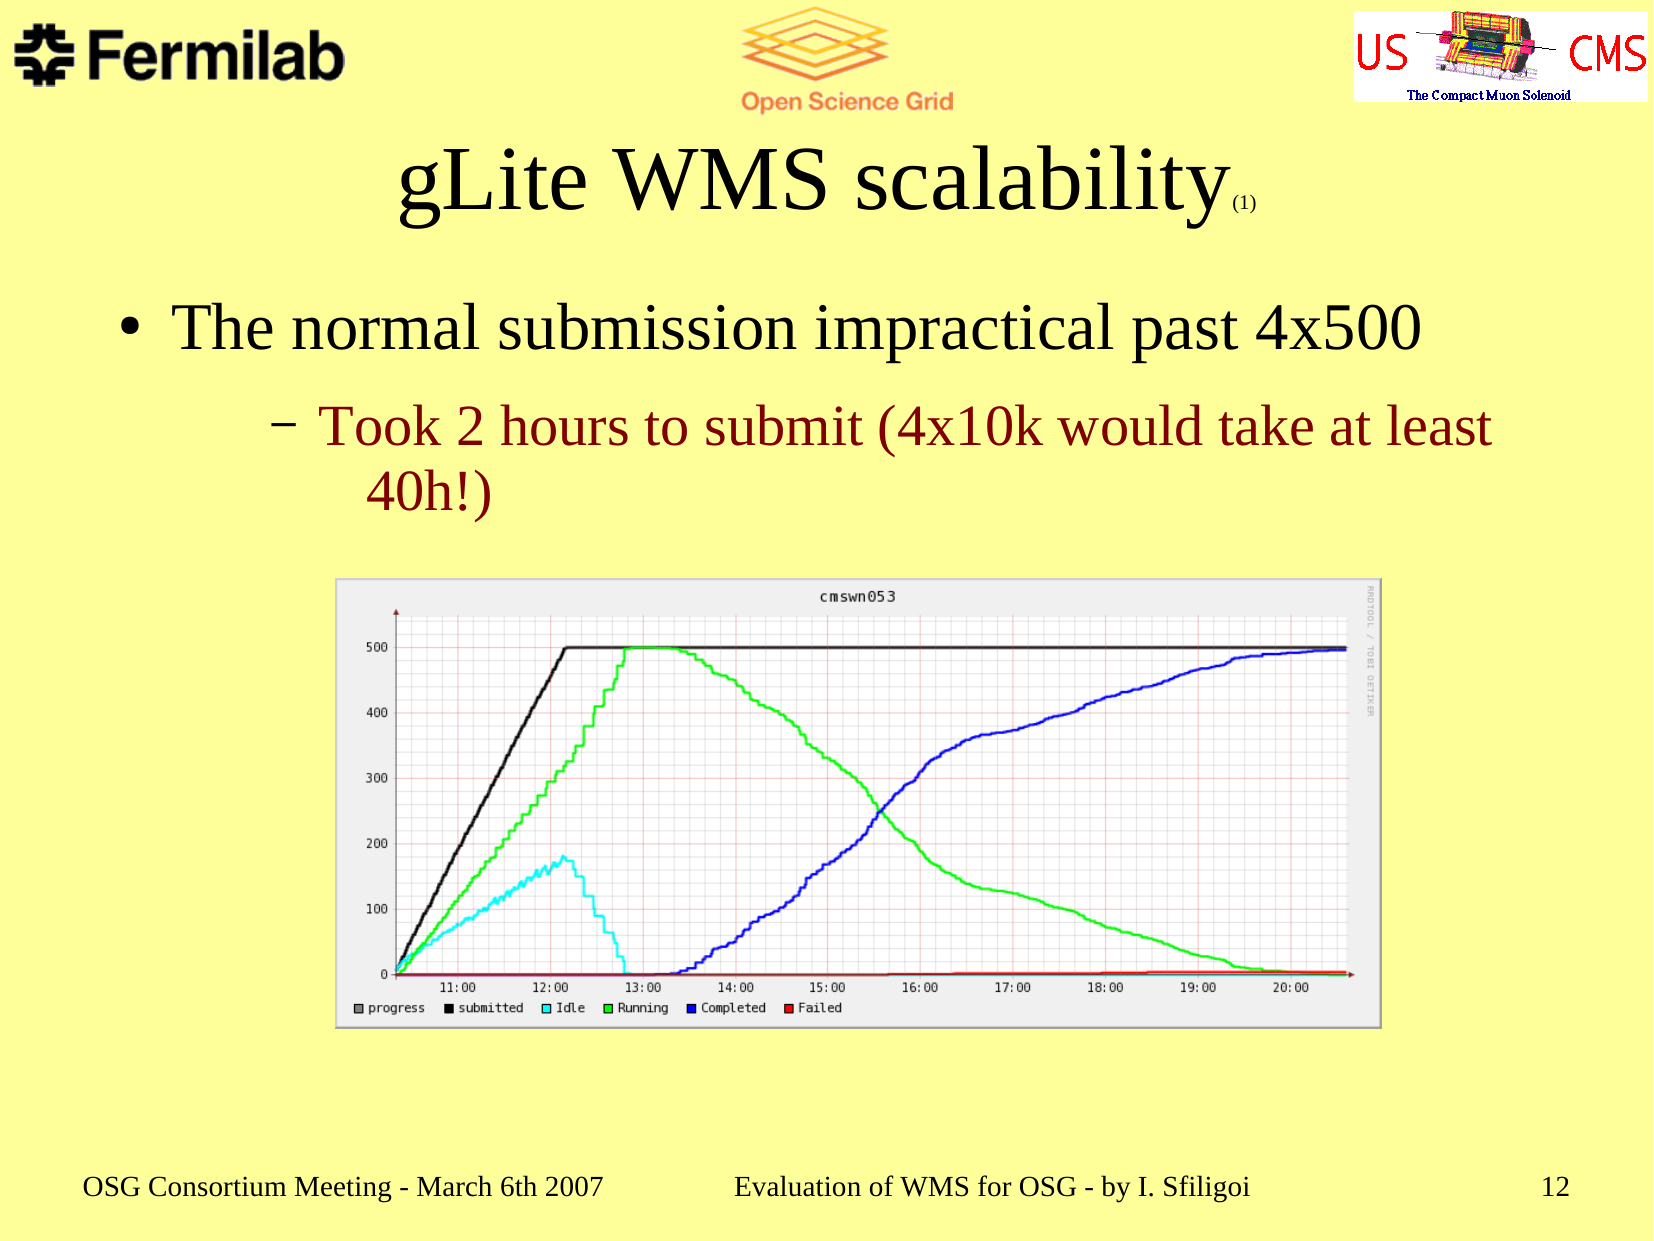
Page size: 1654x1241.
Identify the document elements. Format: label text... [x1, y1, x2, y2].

title gLite WMS scalability(1) [82, 100, 1571, 257]
picture [14, 23, 345, 87]
picture [1354, 11, 1648, 102]
picture [741, 5, 953, 100]
list The normal submission impractical past 4x500 Took 2 hours to submit (4x10k would take at least 40h!) [82, 290, 1571, 1152]
picture [335, 578, 1382, 1029]
